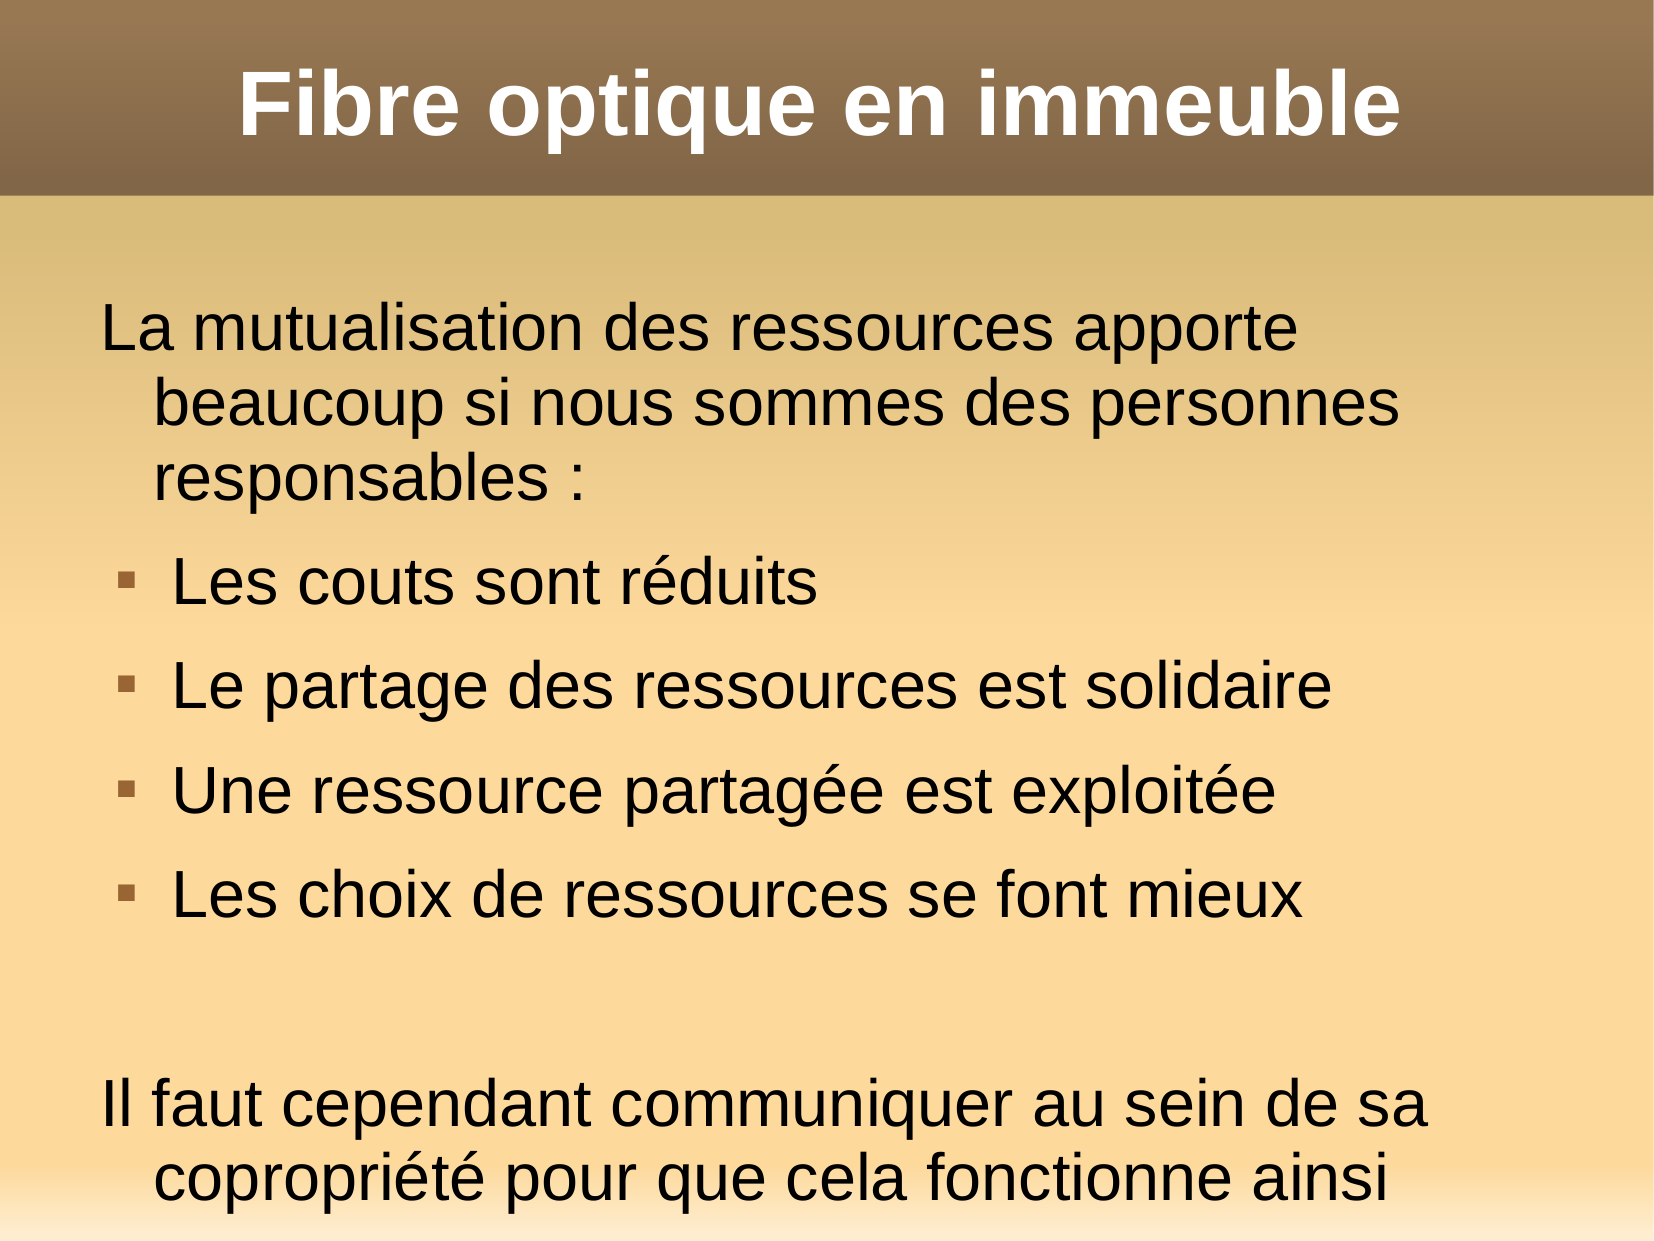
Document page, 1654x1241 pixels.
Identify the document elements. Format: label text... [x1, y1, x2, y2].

list La mutualisation des ressources apporte beaucoup si nous sommes des personnes responsables : Les couts sont réduits Le partage des ressources est solidaire Une ressource partagée est exploitée Les choix de ressources se font mieux Il faut cependant communiquer au sein de sa copropriété pour que cela fonctionne ainsi [82, 290, 1571, 1216]
title Fibre optique en immeuble [76, 0, 1565, 208]
picture [0, 0, 1654, 1241]
